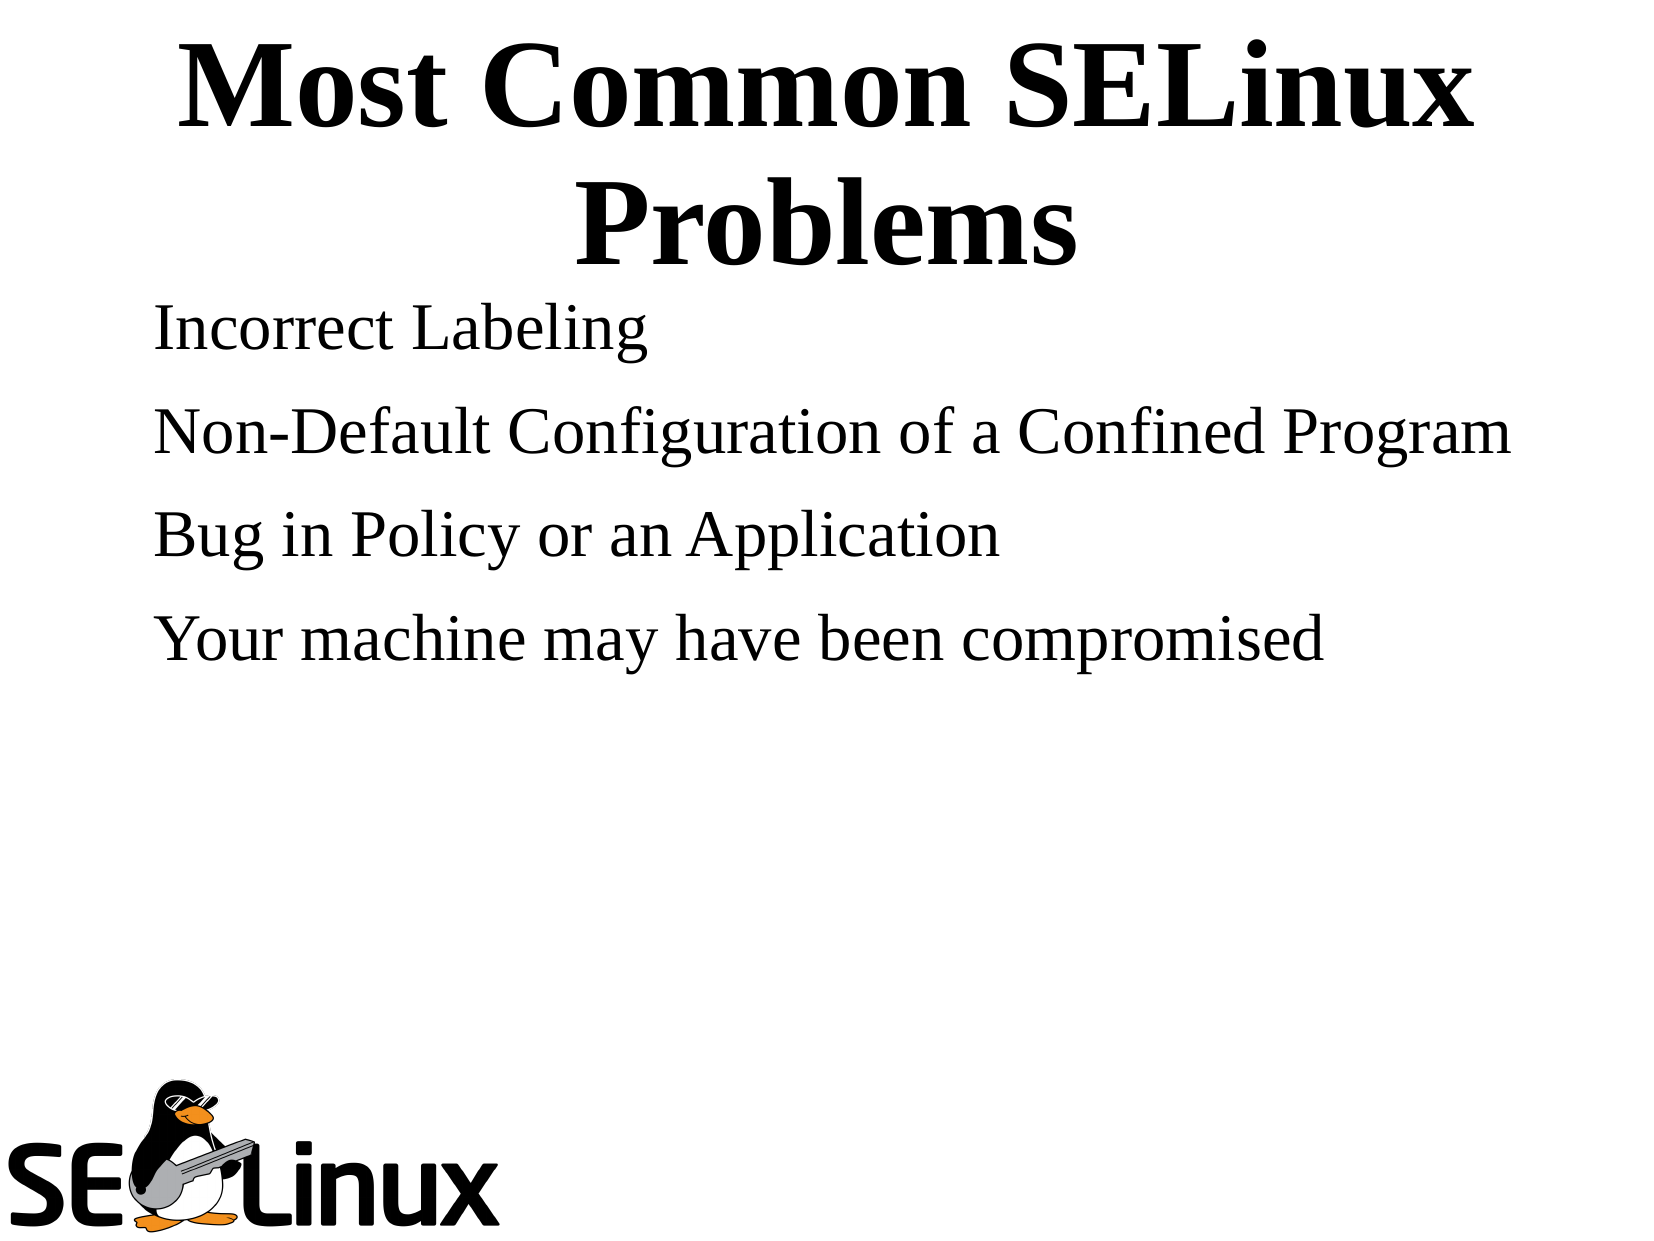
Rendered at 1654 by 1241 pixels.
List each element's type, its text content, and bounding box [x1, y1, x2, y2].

list Incorrect Labeling Non-Default Configuration of a Confined Program Bug in Policy or an Application Your machine may have been compromised [82, 290, 1571, 1010]
picture [0, 919, 526, 1241]
title Most Common SELinux Problems [82, 14, 1571, 290]
